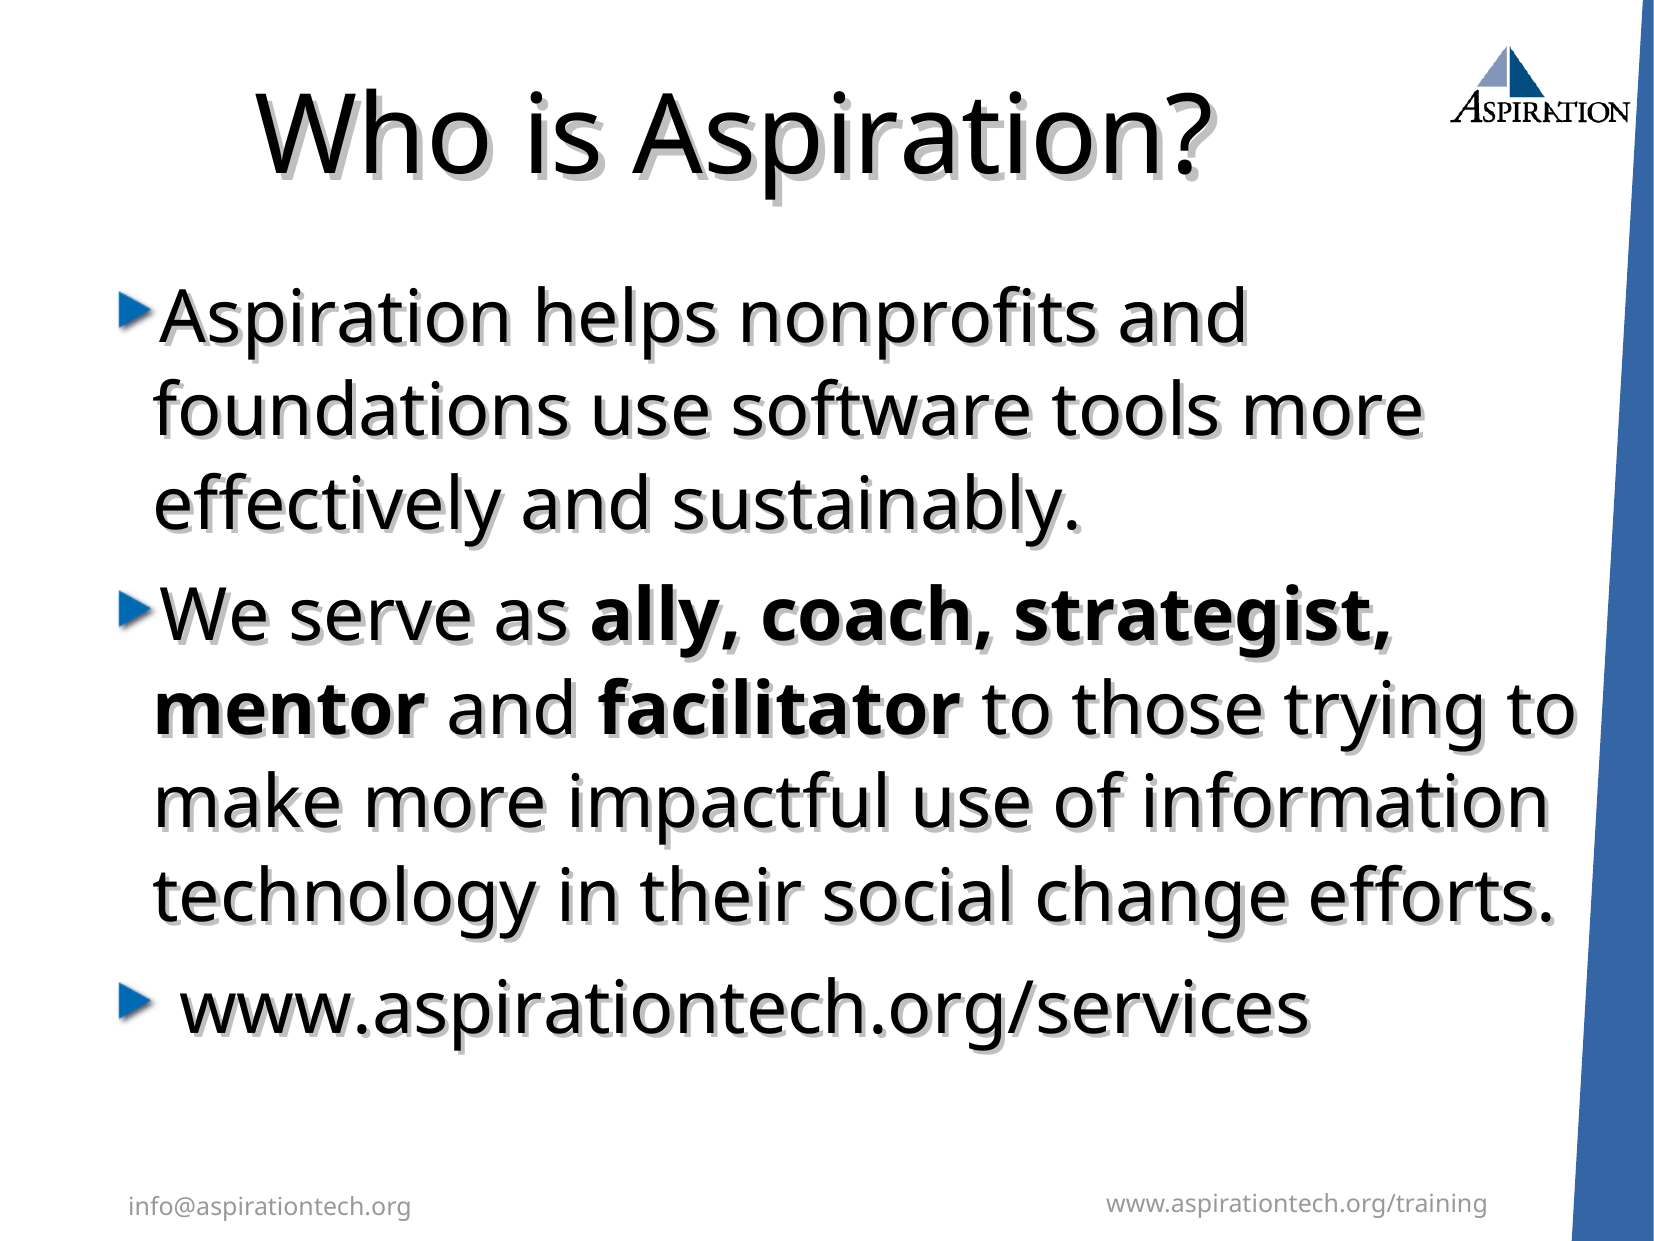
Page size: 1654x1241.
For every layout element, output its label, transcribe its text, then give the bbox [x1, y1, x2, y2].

list Aspiration helps nonprofits and foundations use software tools more effectively and sustainably. We serve as ally, coach, strategist, mentor and facilitator to those trying to make more impactful use of information technology in their social change efforts. www.aspirationtech.org/services [54, 263, 1595, 1048]
title Who is Aspiration? [54, 21, 1415, 227]
picture [1450, 46, 1631, 132]
